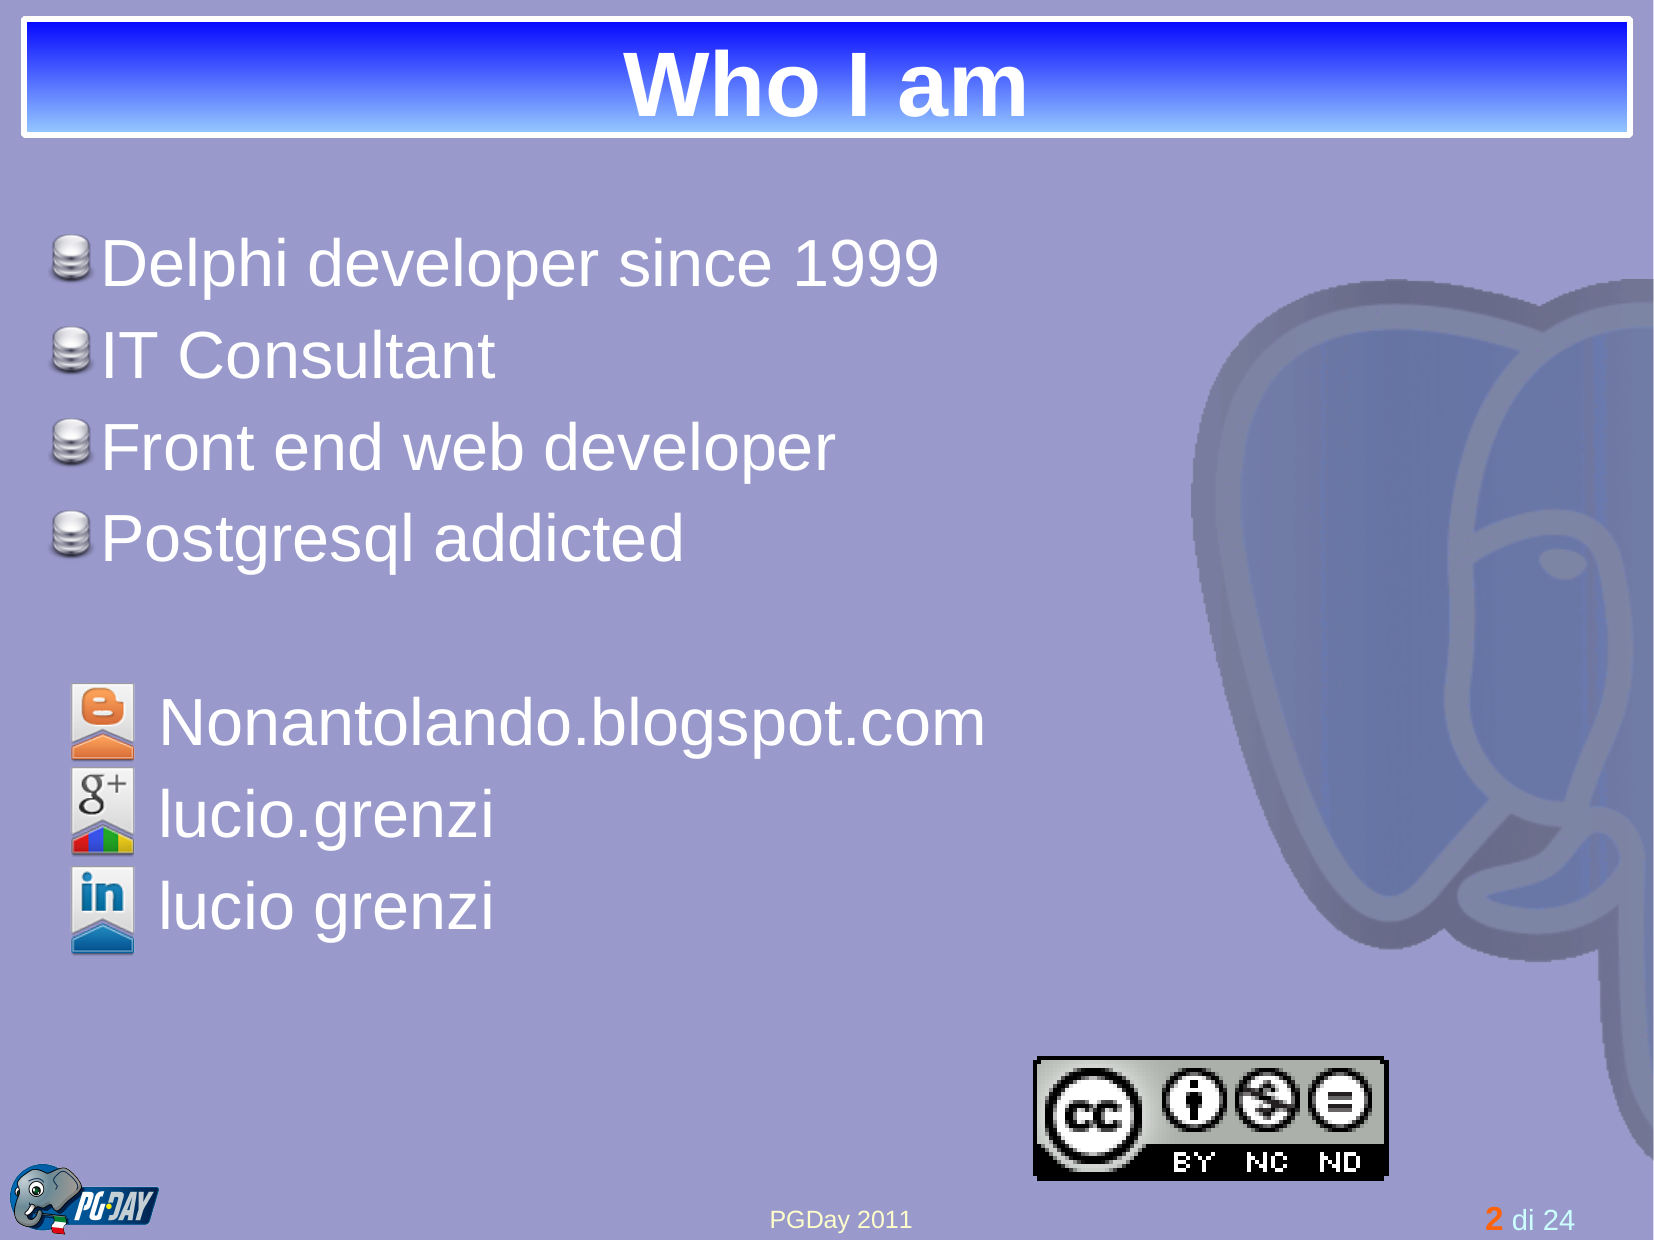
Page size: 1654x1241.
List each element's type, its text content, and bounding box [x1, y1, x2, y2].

picture [1033, 279, 1654, 1182]
title Who I am [23, 18, 1630, 136]
list Delphi developer since 1999 IT Consultant Front end web developer Postgresql addicted Nonantolando.blogspot.com lucio.grenzi lucio grenzi [29, 215, 1624, 1137]
picture [59, 683, 148, 762]
picture [59, 767, 148, 857]
picture [59, 866, 148, 956]
picture [9, 1163, 160, 1236]
